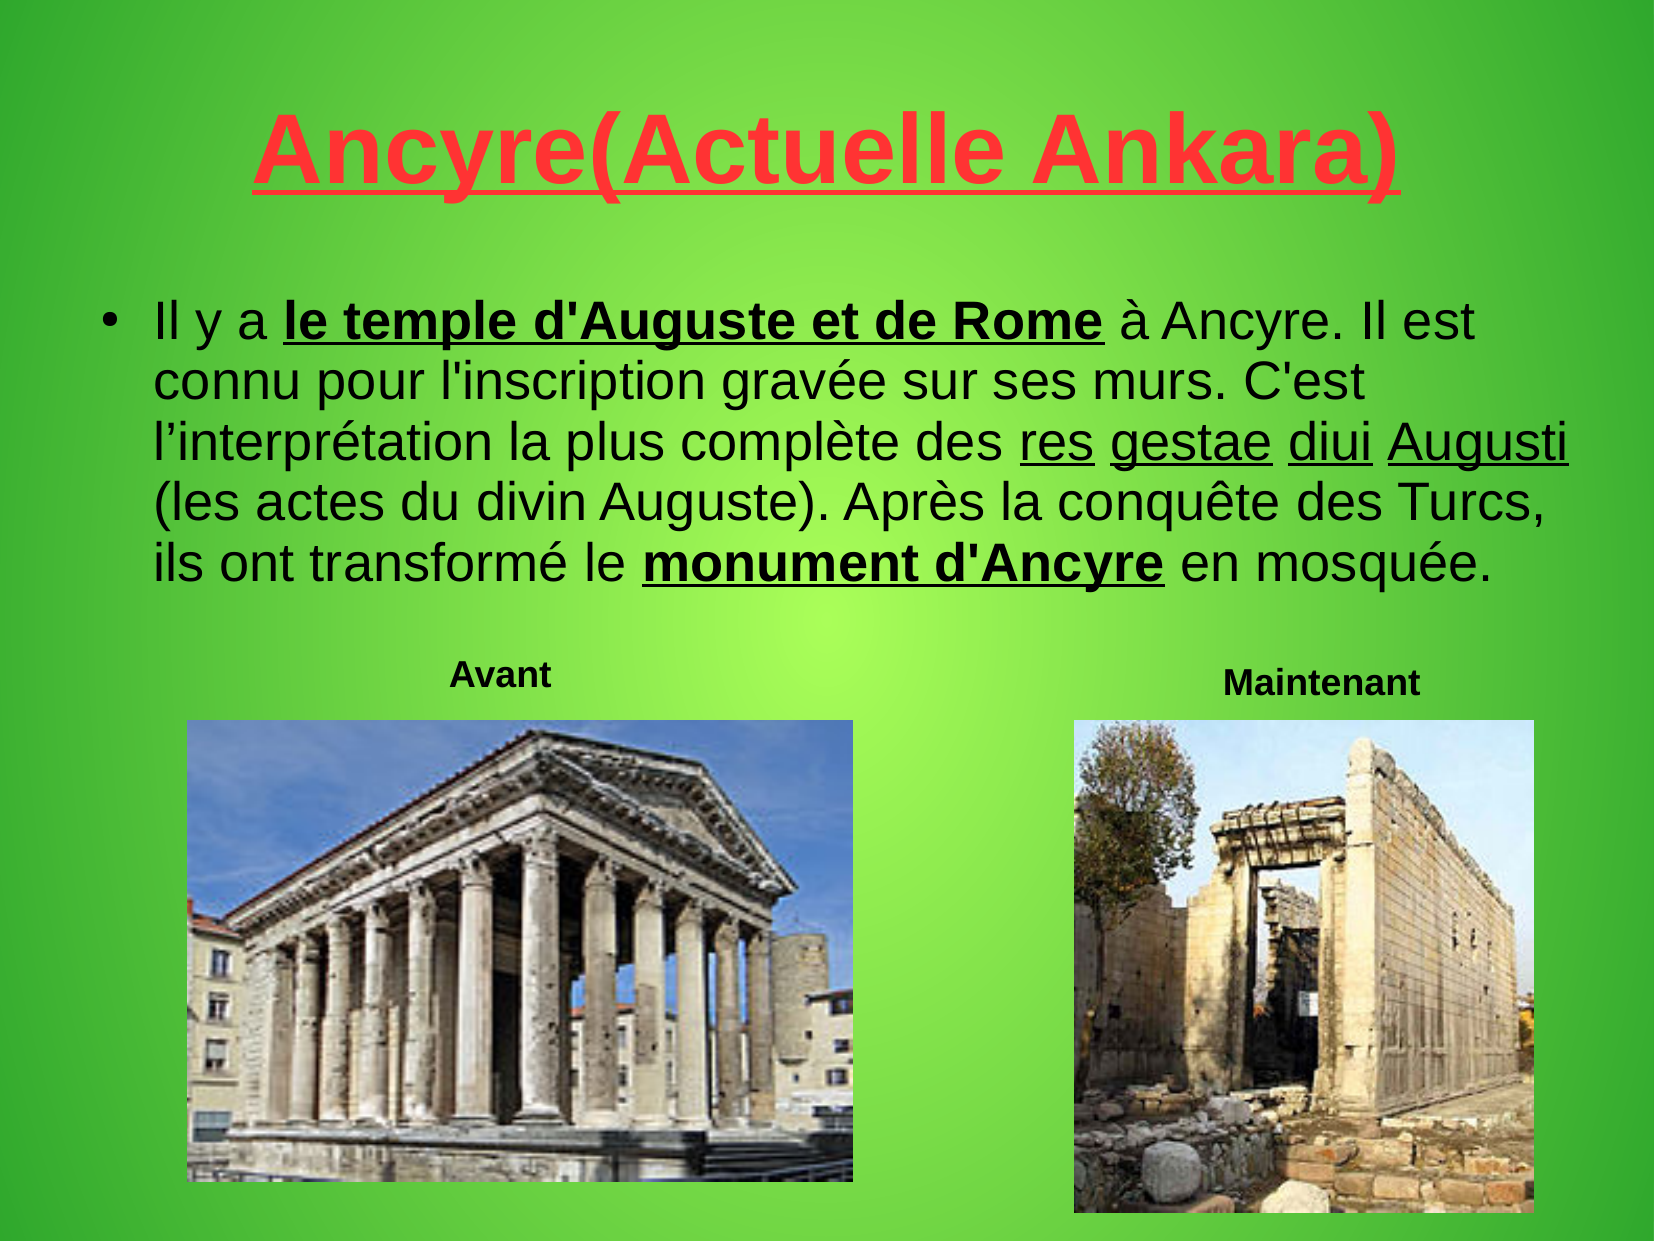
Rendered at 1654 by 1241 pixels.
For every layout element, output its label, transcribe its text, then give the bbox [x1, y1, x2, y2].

text_box Maintenant [1208, 653, 1646, 711]
picture [187, 720, 853, 1182]
picture [1074, 720, 1534, 1213]
text_box Avant [286, 645, 819, 703]
title Ancyre(Actuelle Ankara) [82, 47, 1571, 252]
list Il y a le temple d'Auguste et de Rome à Ancyre. Il est connu pour l'inscription gravée sur ses murs. C'est l’interprétation la plus complète des res gestae diui Augusti (les actes du divin Auguste). Après la conquête des Turcs, ils ont transformé le monument d'Ancyre en mosquée. [82, 290, 1571, 1010]
